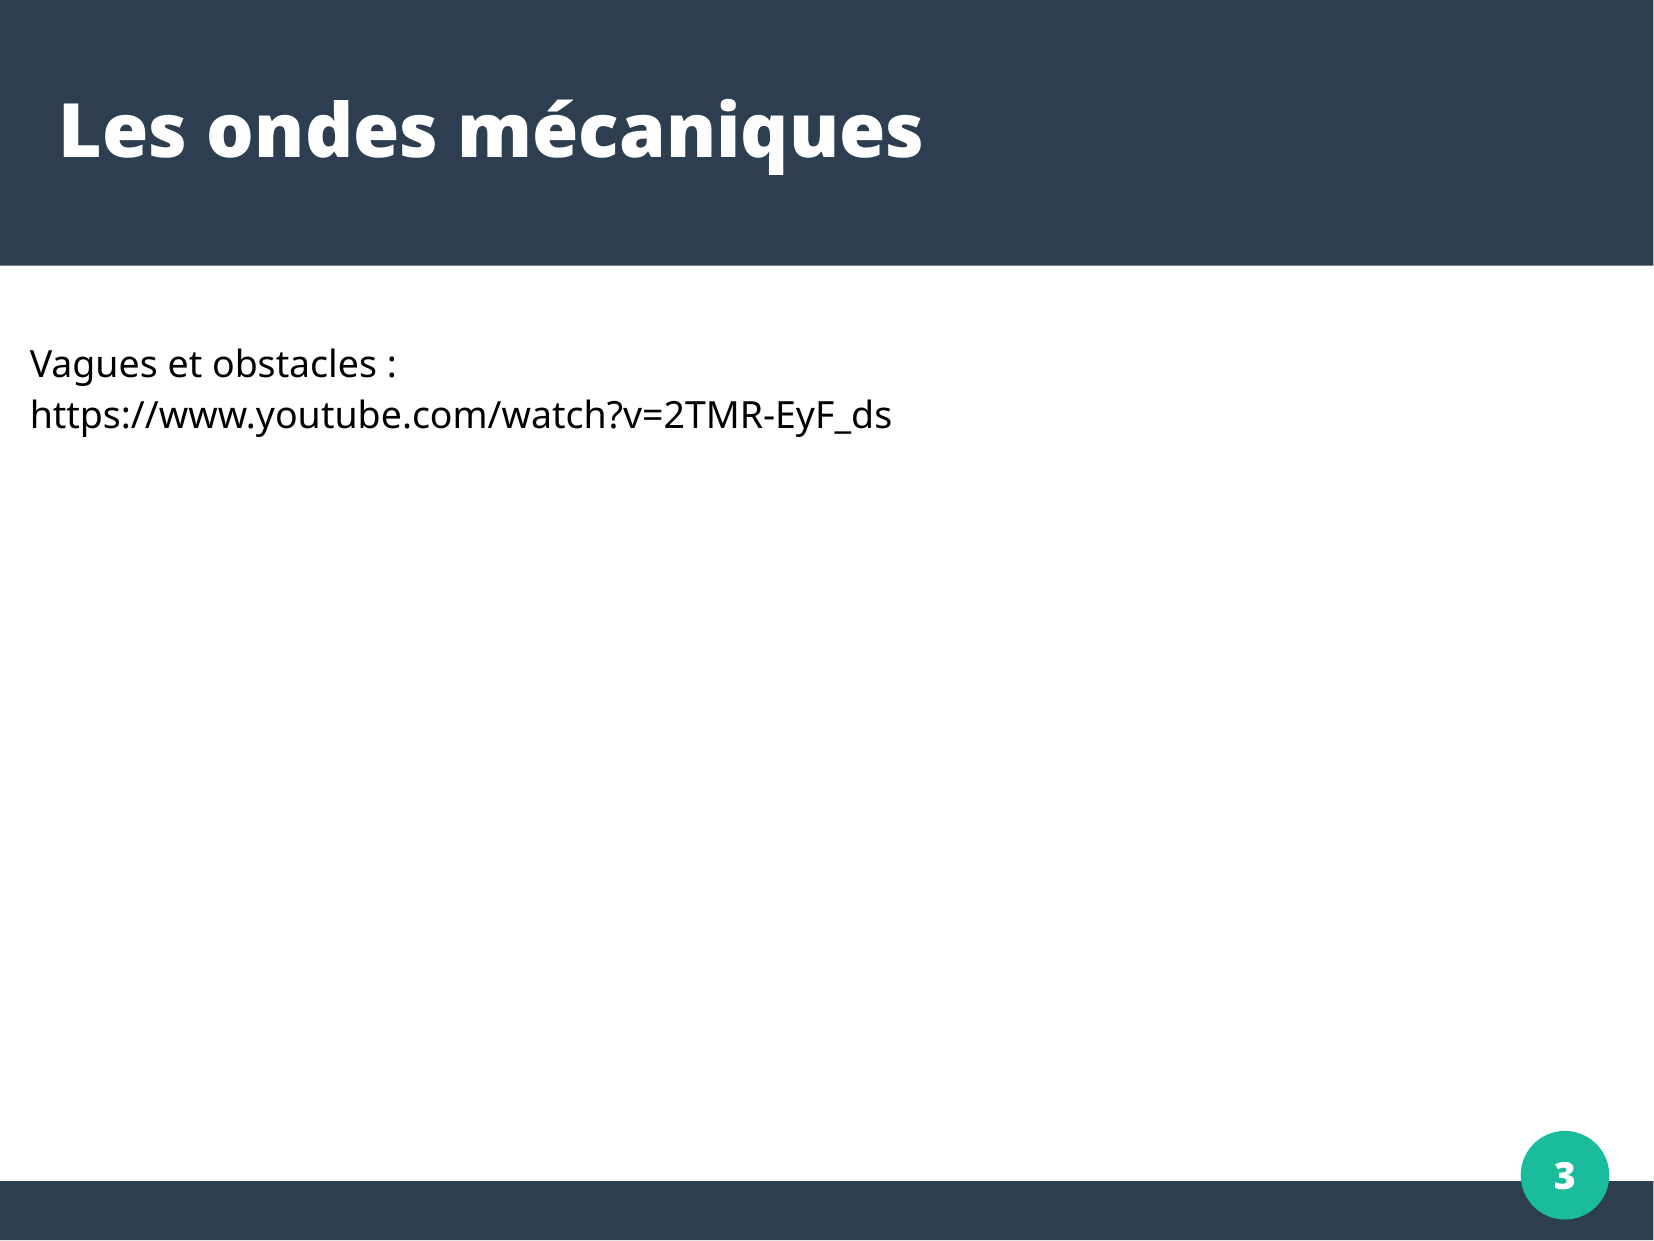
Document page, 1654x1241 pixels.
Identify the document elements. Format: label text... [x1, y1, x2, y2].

text_box Vagues et obstacles : https://www.youtube.com/watch?v=2TMR-EyF_ds [15, 330, 1261, 432]
title Les ondes mécaniques [59, 49, 1595, 207]
